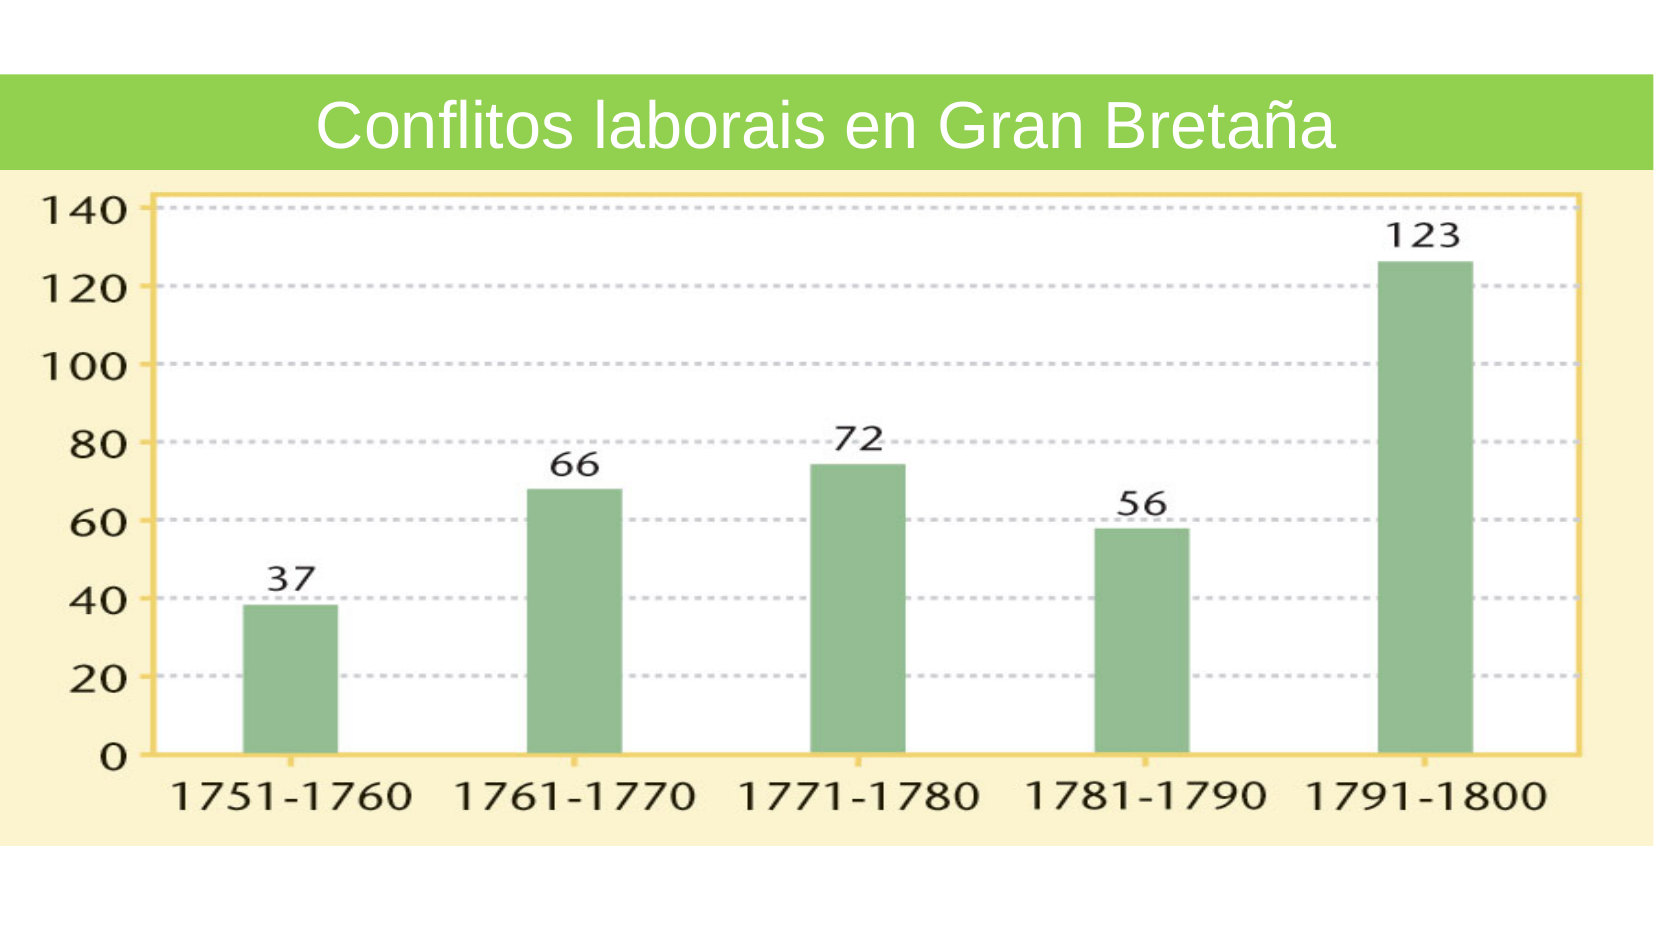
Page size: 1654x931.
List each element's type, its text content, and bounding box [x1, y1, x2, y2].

picture [0, 170, 1654, 846]
text_box Conflitos laborais en Gran Bretaña [0, 74, 1654, 170]
